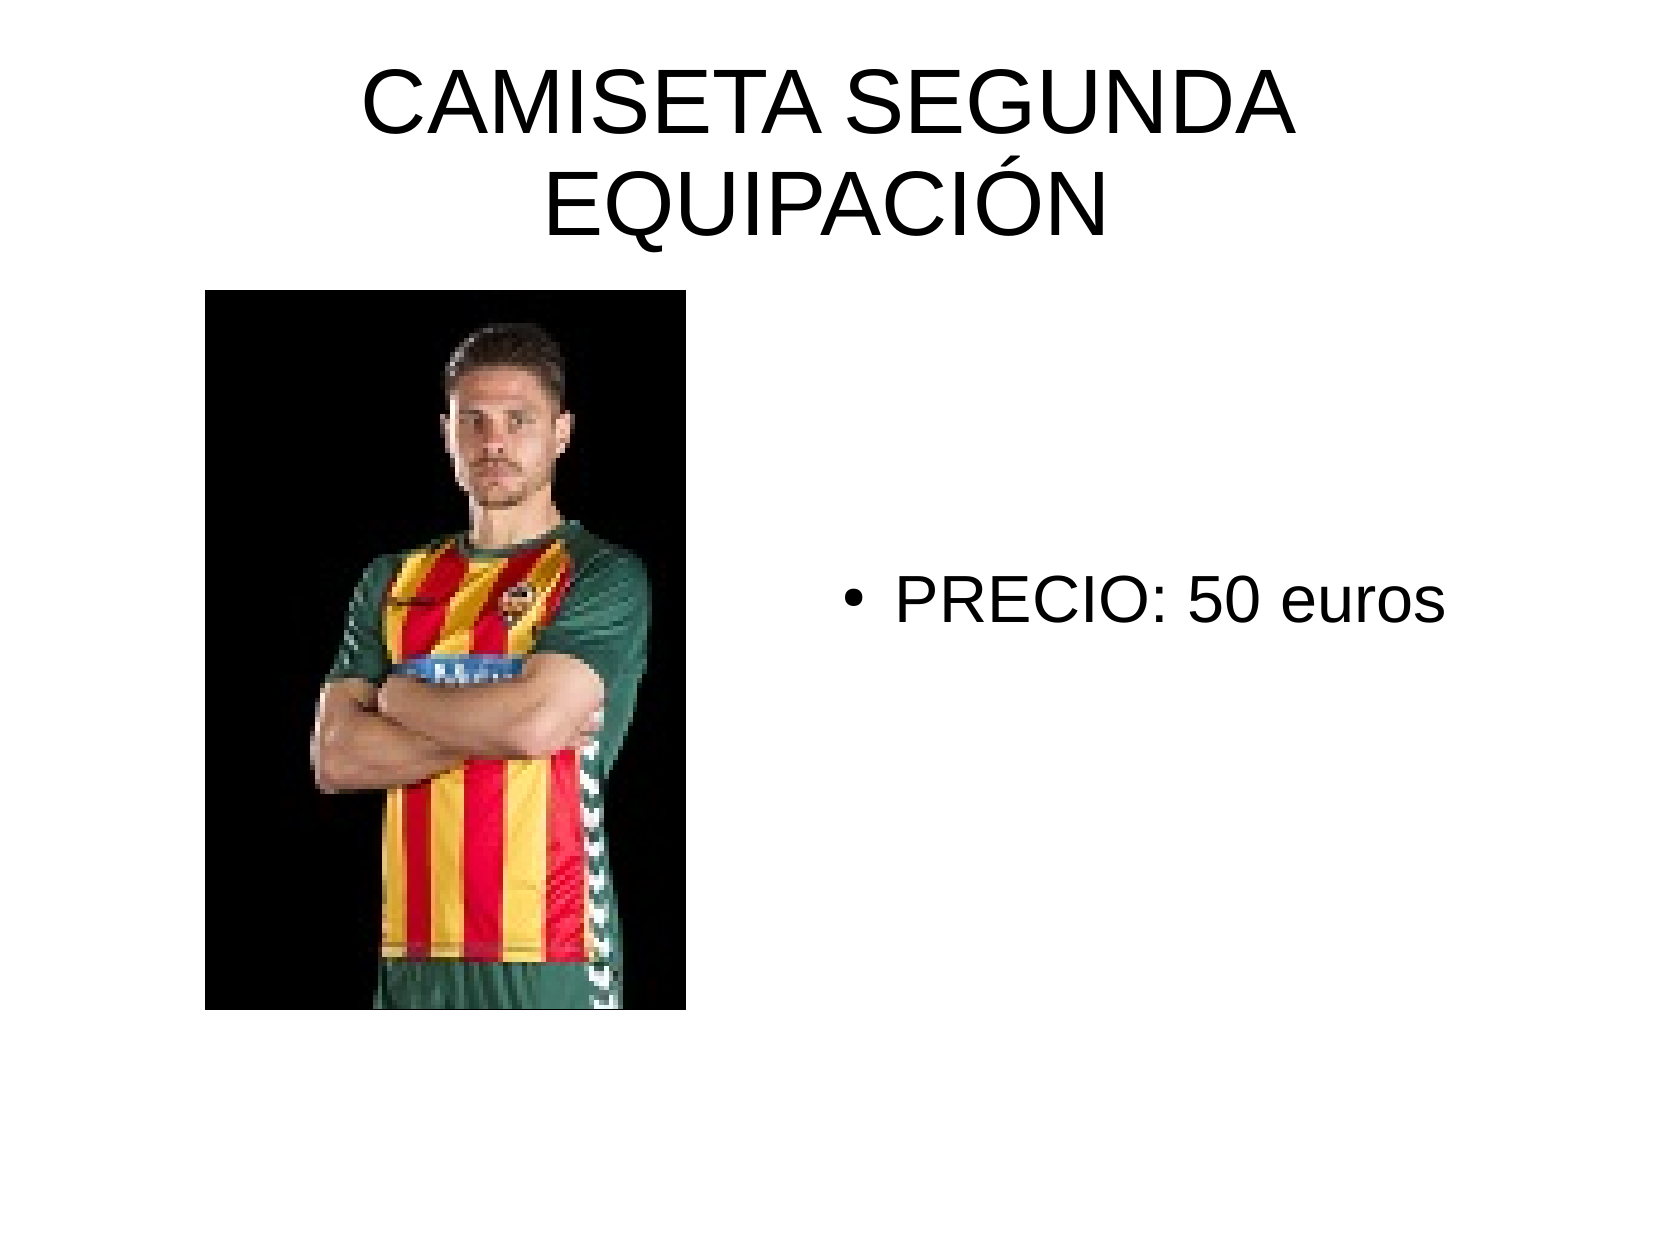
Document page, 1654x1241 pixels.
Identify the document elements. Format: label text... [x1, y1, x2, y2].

title CAMISETA SEGUNDA EQUIPACIÓN [82, 49, 1571, 257]
picture [205, 290, 686, 1010]
list PRECIO: 50 euros [809, 555, 1536, 702]
